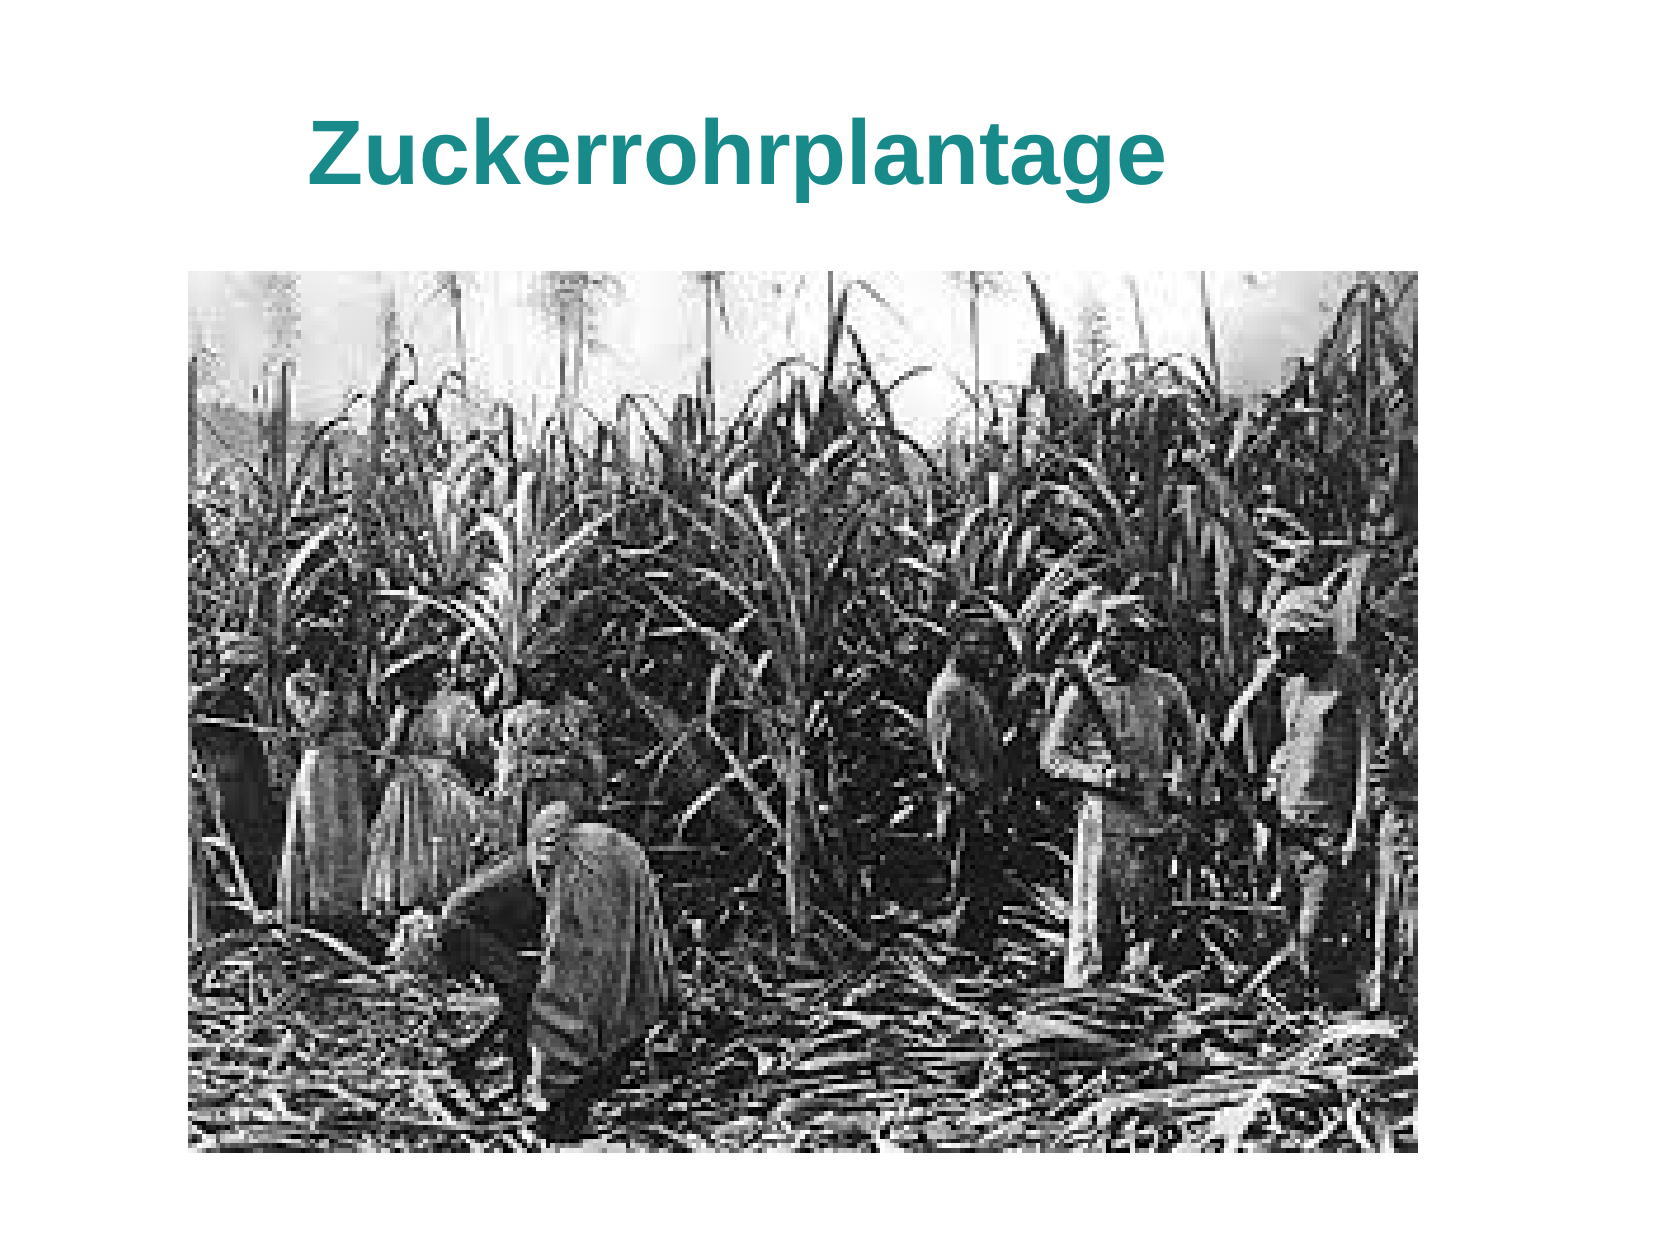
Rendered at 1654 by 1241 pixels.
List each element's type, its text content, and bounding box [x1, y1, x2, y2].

title Zuckerrohrplantage [59, 49, 1418, 257]
picture [0, 0, 1654, 1241]
